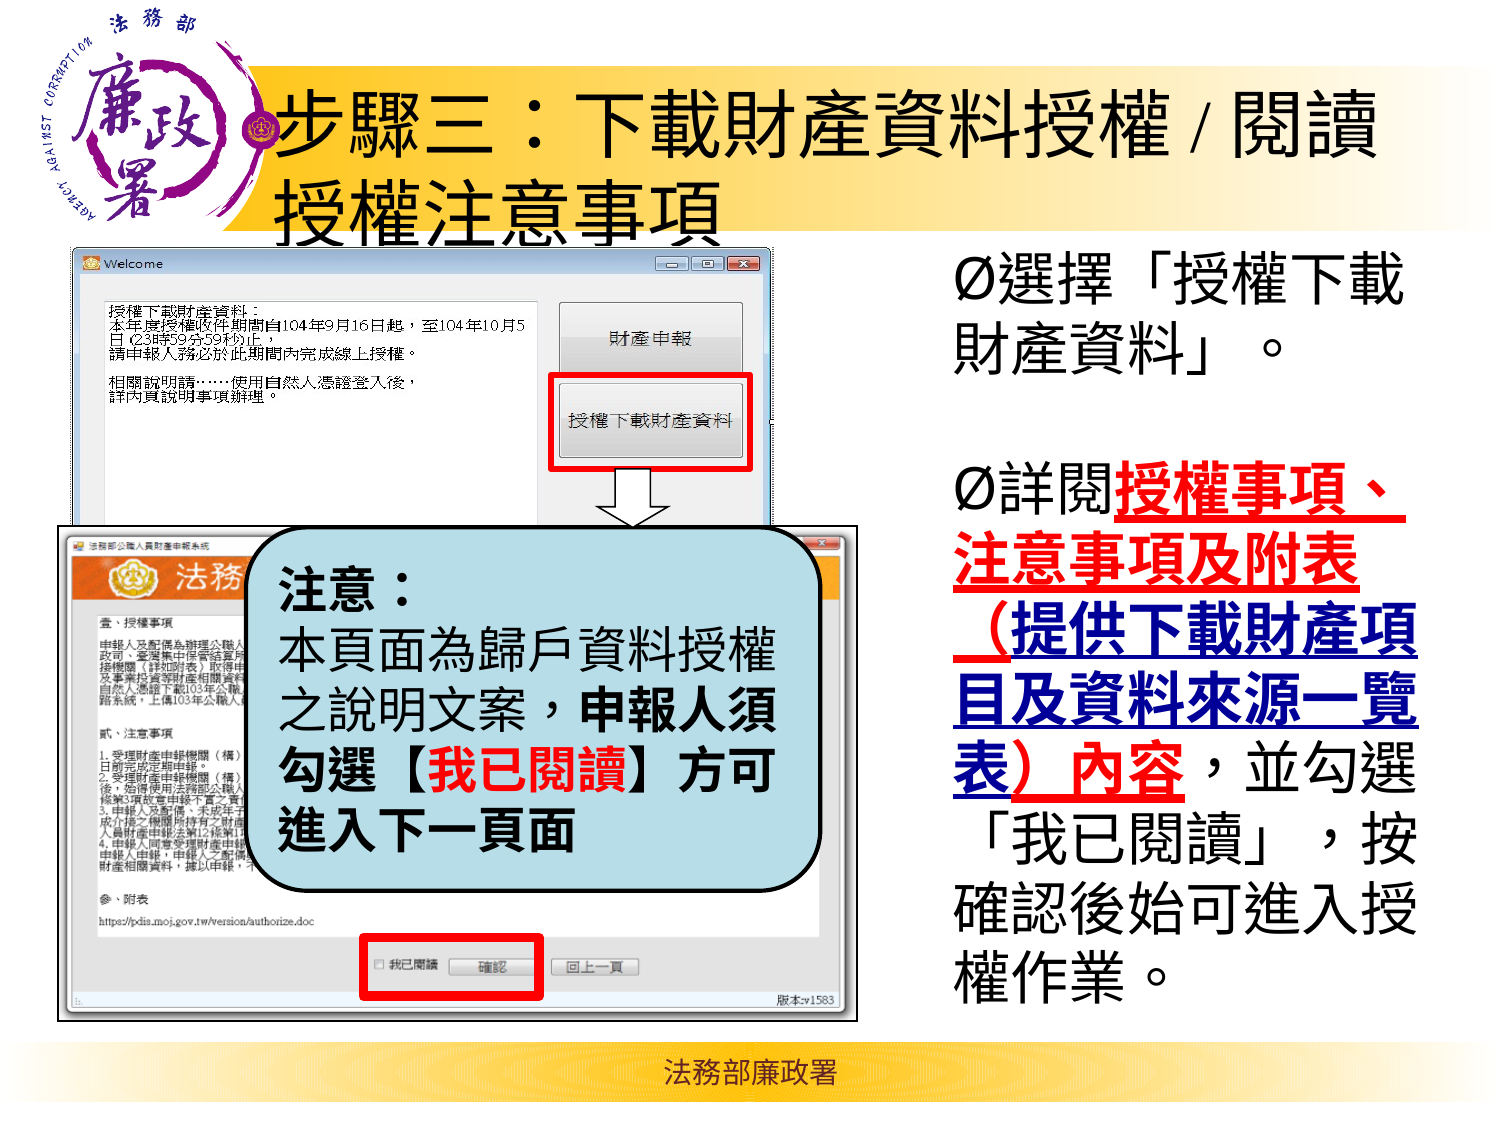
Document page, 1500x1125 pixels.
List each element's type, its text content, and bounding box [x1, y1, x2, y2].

title 步驟三：下載財產資料授權/閱讀授權注意事項 [257, 70, 1426, 235]
picture [70, 246, 774, 525]
picture [554, 378, 747, 466]
text_box 法務部廉政署 [513, 1046, 989, 1107]
text_box 注意： 本頁面為歸戶資料授權之說明文案，申報人須勾選【我已閱讀】方可進入下一頁面 [246, 527, 821, 891]
picture [58, 527, 856, 1020]
text_box 選擇「授權下載財產資料」。 詳閱授權事項、注意事項及附表（提供下載財產項目及資料來源一覽表）內容，並勾選「我已閱讀」，按確認後始可進入授權作業。 [937, 234, 1454, 1028]
text_box [597, 468, 668, 528]
